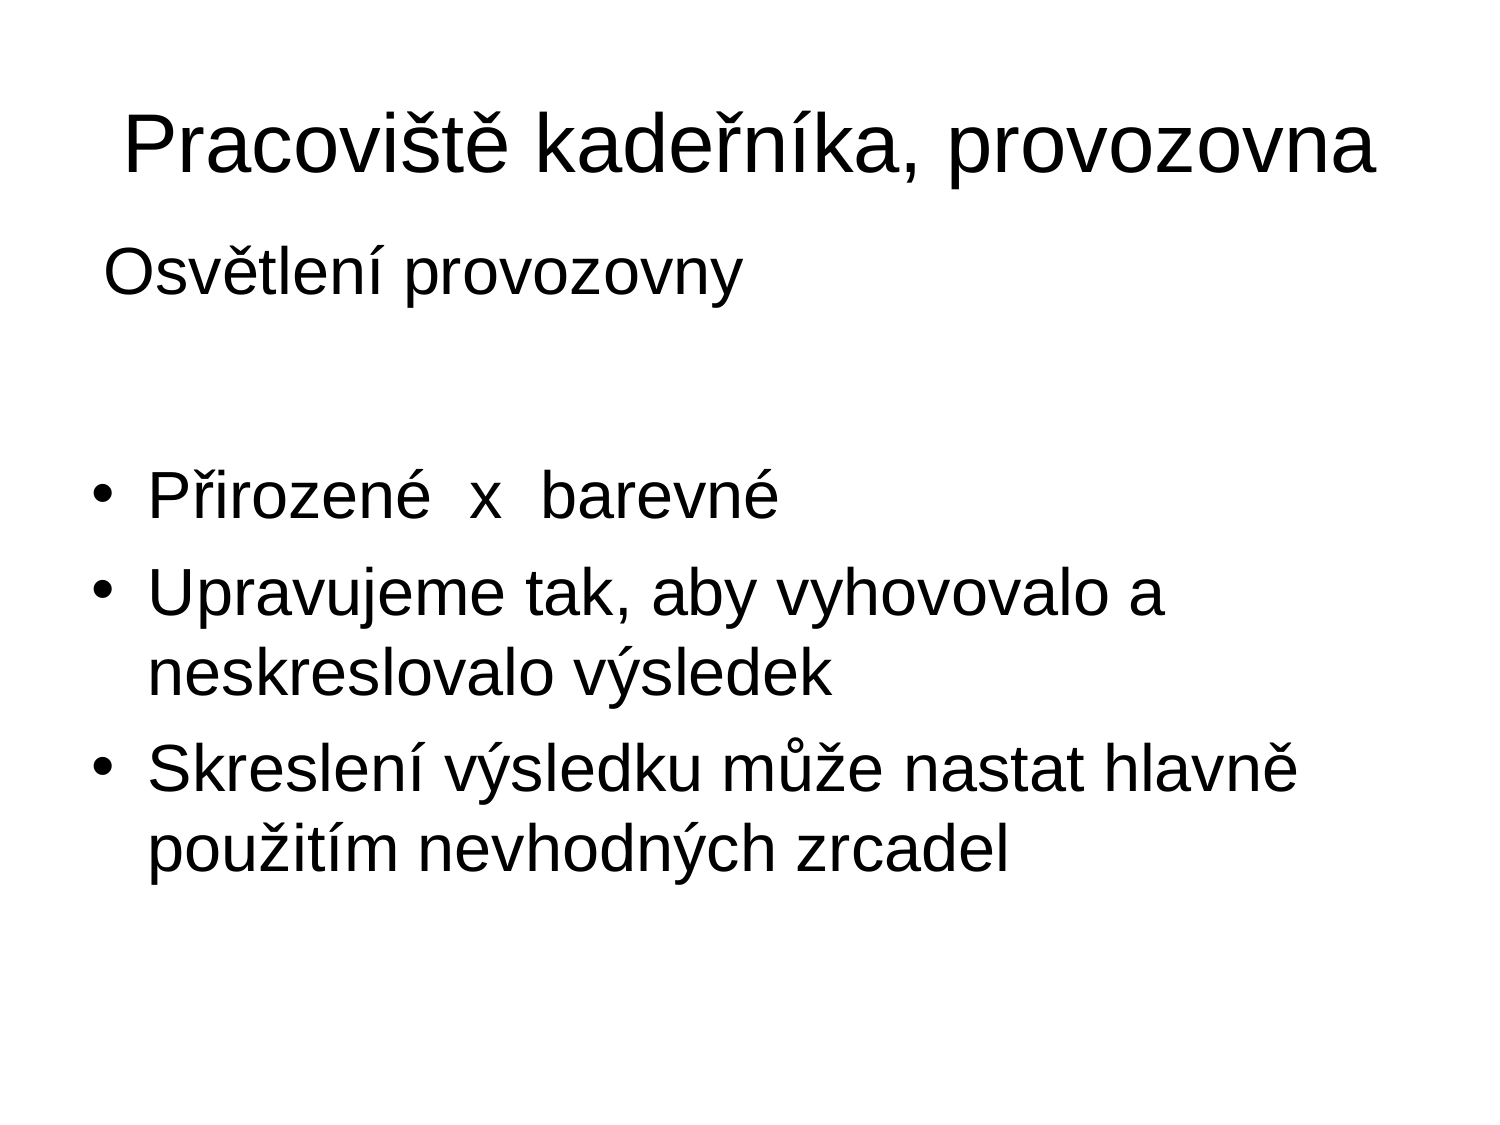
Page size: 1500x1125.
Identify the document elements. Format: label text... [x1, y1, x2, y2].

title Pracoviště kadeřníka, provozovna [75, 45, 1426, 233]
list Přirozené x barevné Upravujeme tak, aby vyhovovalo a neskreslovalo výsledek Skreslení výsledku může nastat hlavně použitím nevhodných zrcadel [76, 444, 1427, 1012]
text_box Osvětlení provozovny [88, 219, 1412, 316]
